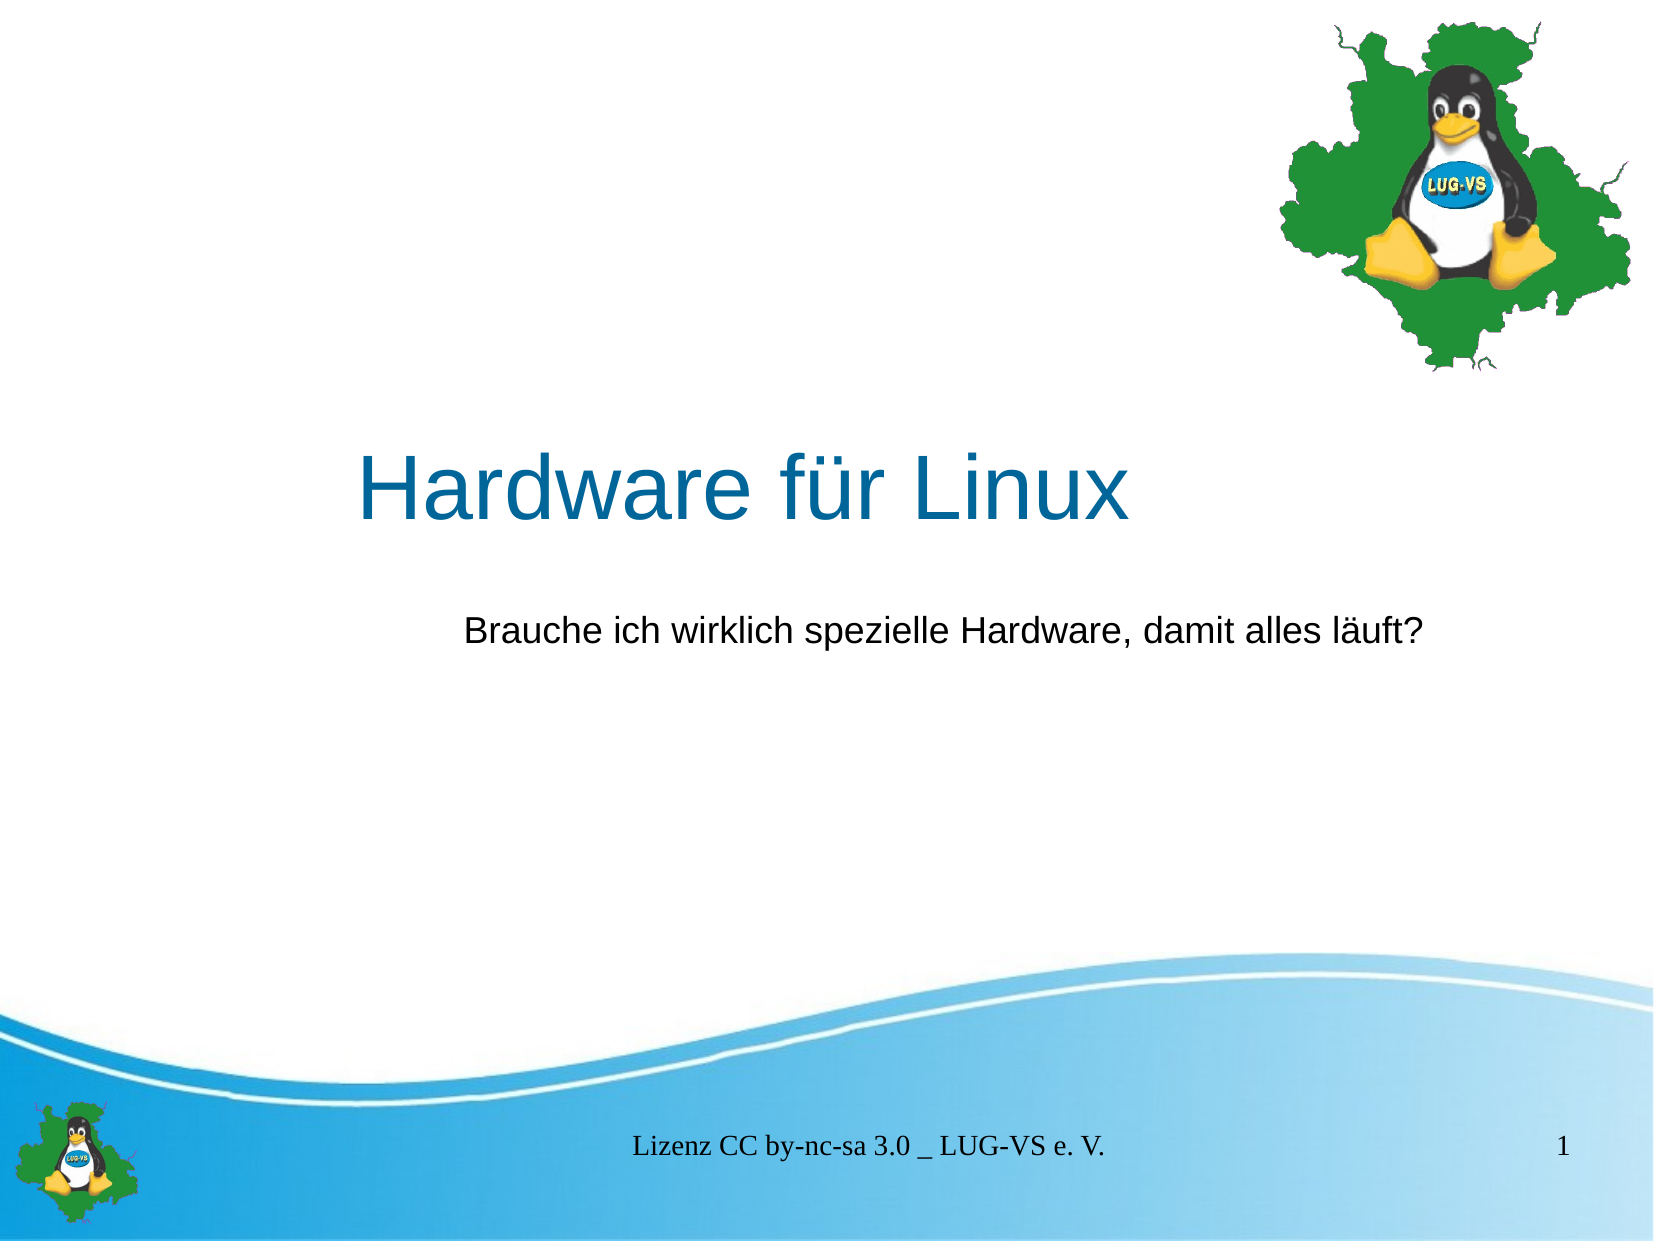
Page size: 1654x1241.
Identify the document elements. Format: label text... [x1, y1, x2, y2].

title Hardware für Linux [0, 384, 1489, 592]
picture [1269, 11, 1642, 374]
text_box Brauche ich wirklich spezielle Hardware, damit alles läuft? [448, 602, 1477, 702]
picture [0, 952, 1654, 1241]
